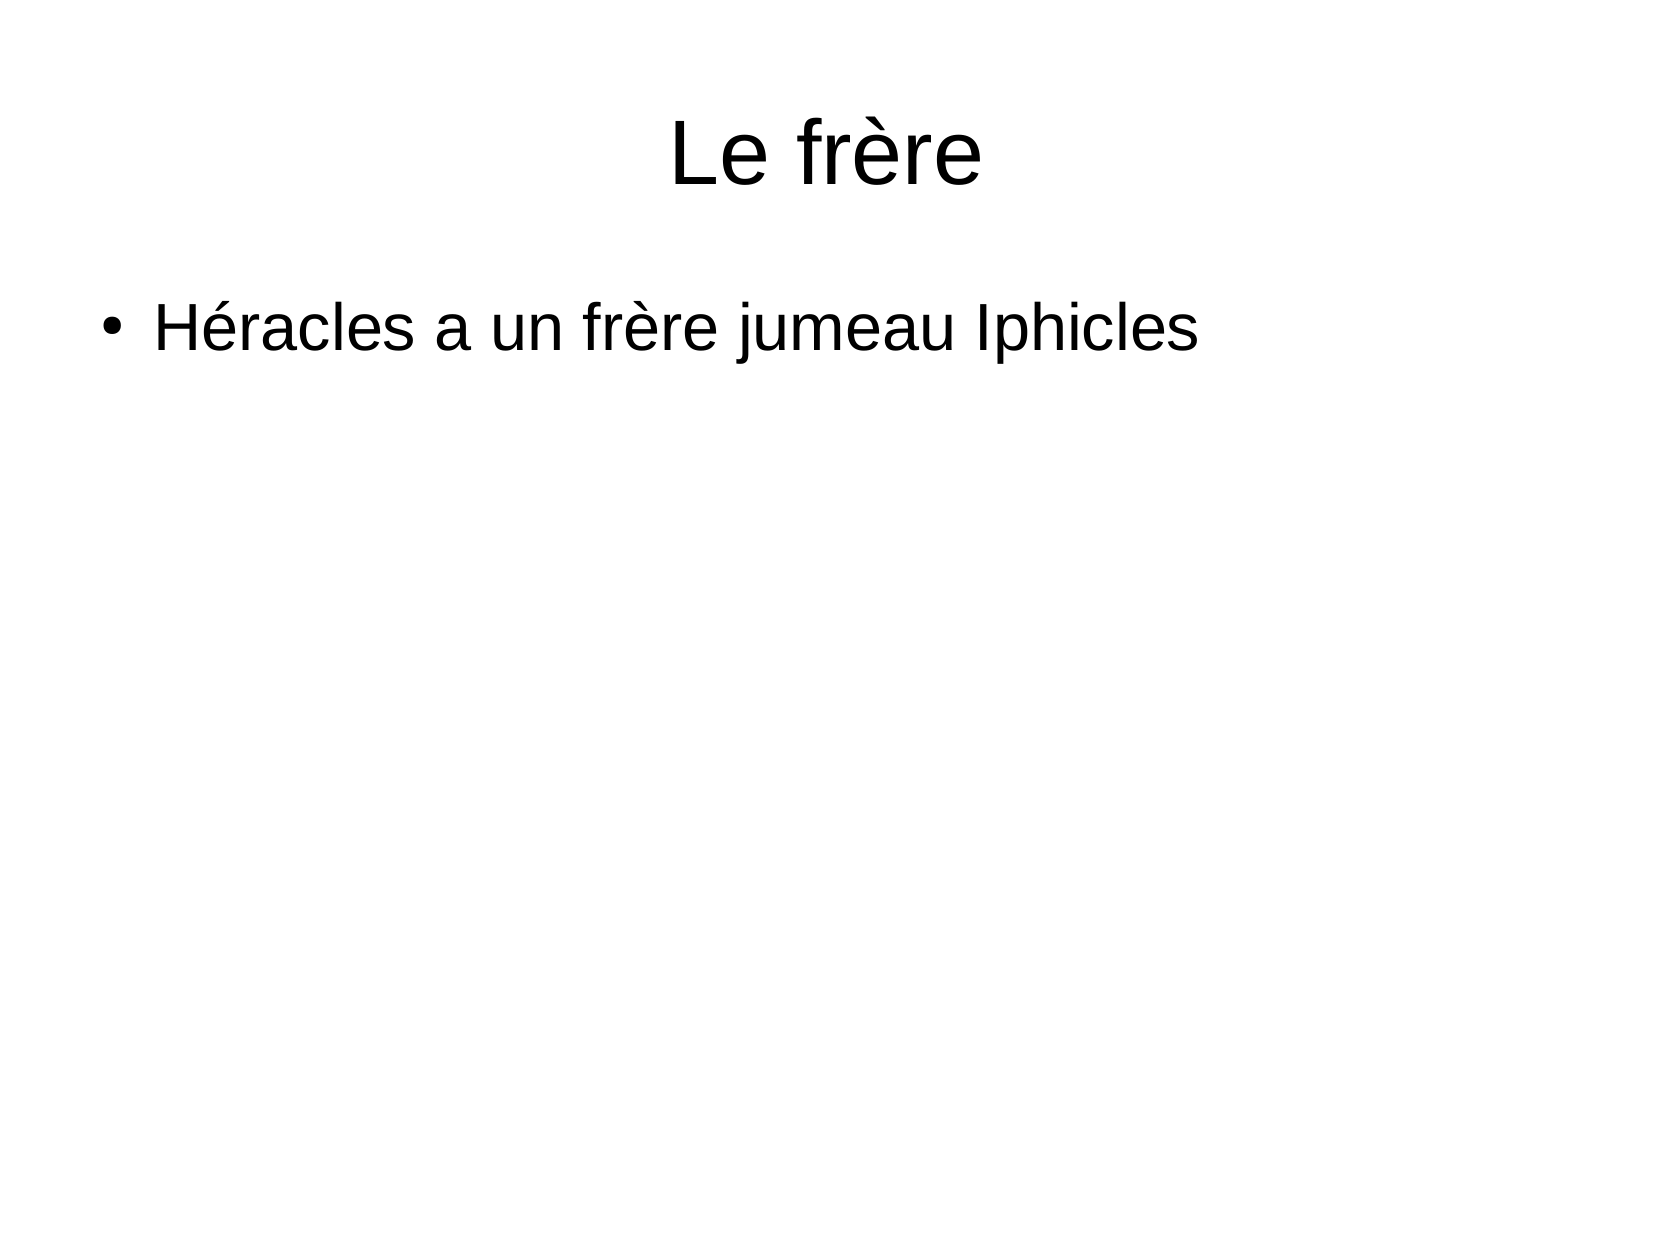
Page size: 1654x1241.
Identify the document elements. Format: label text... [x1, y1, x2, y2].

title Le frère [82, 49, 1571, 257]
list Héracles a un frère jumeau Iphicles [82, 290, 1571, 1109]
